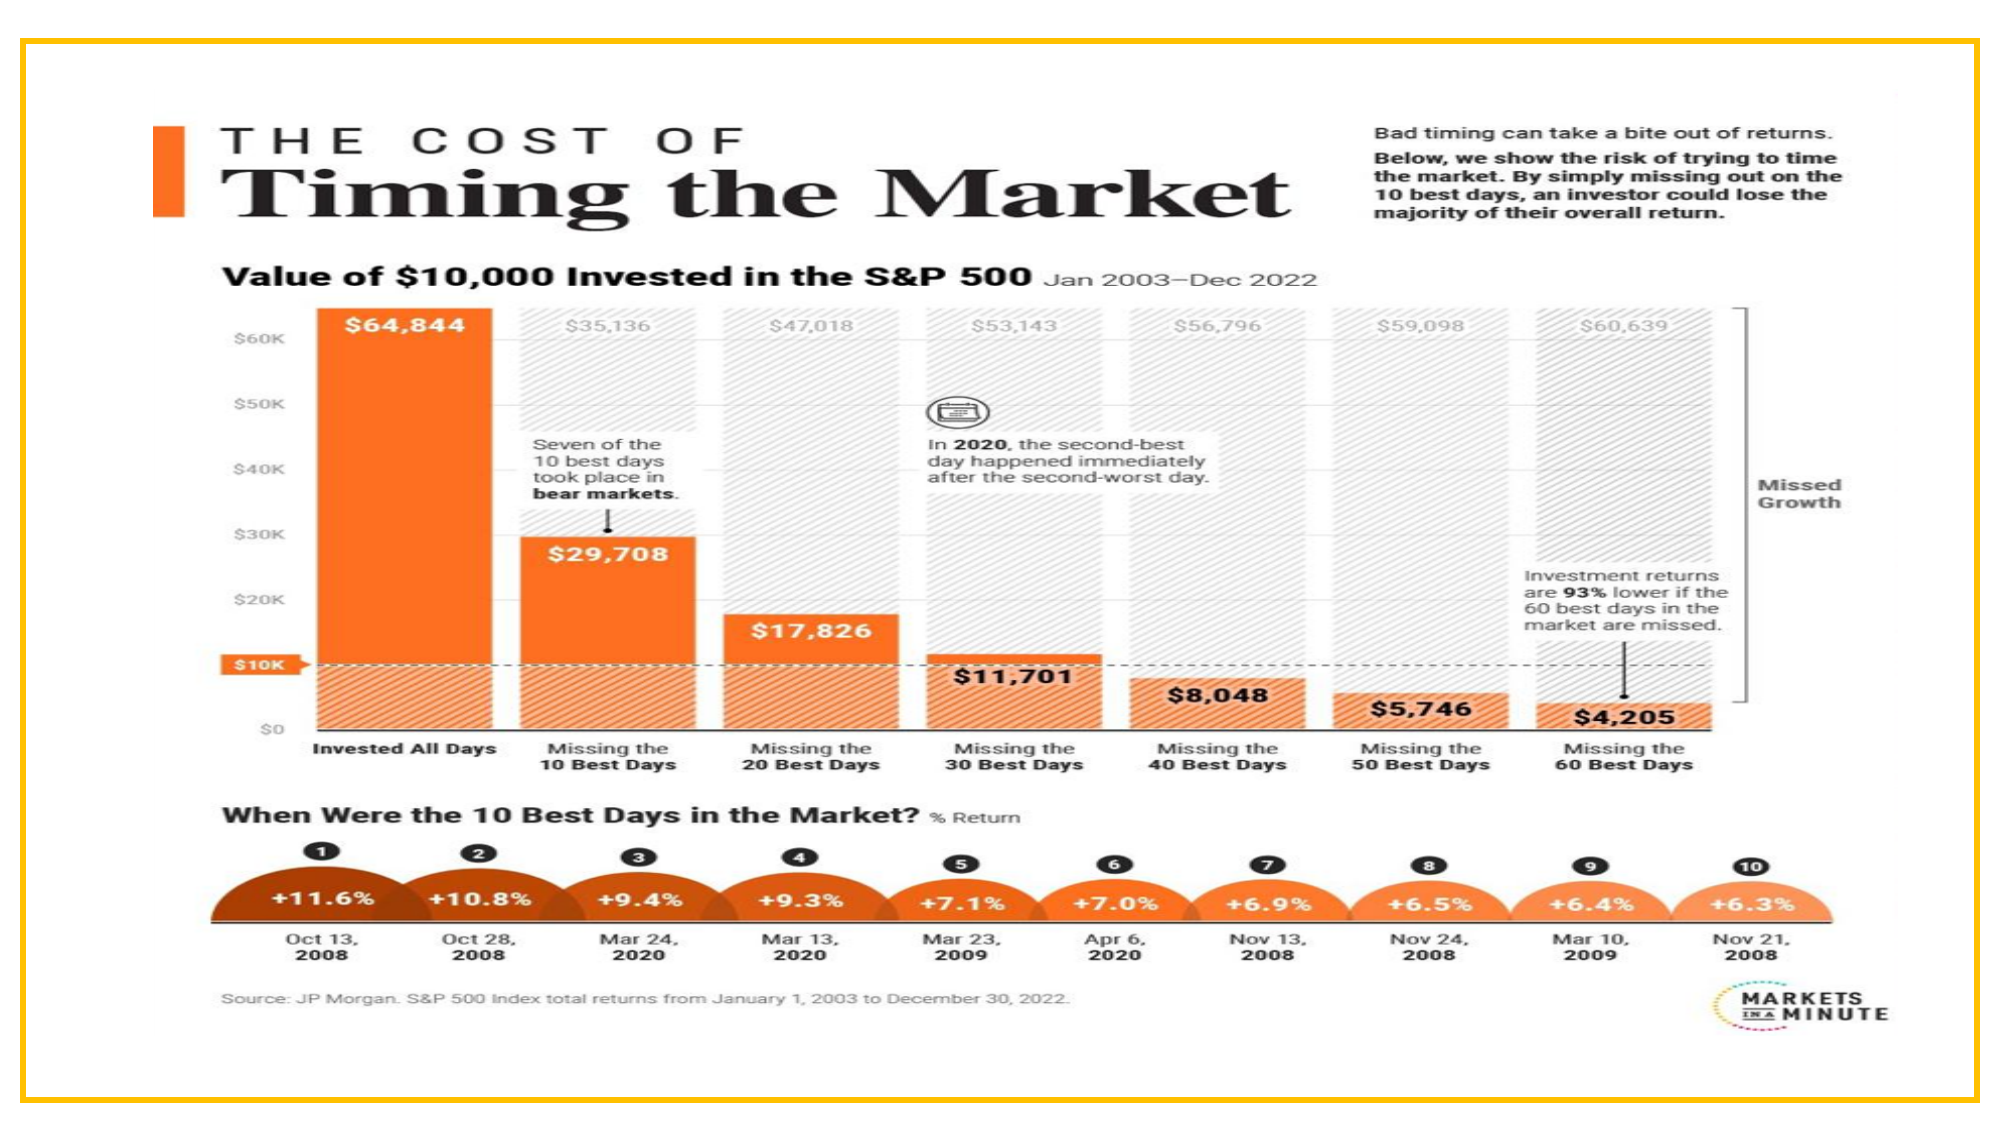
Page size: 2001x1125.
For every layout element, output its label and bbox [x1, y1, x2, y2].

picture [153, 89, 1898, 1036]
text_box [22, 41, 1978, 1100]
